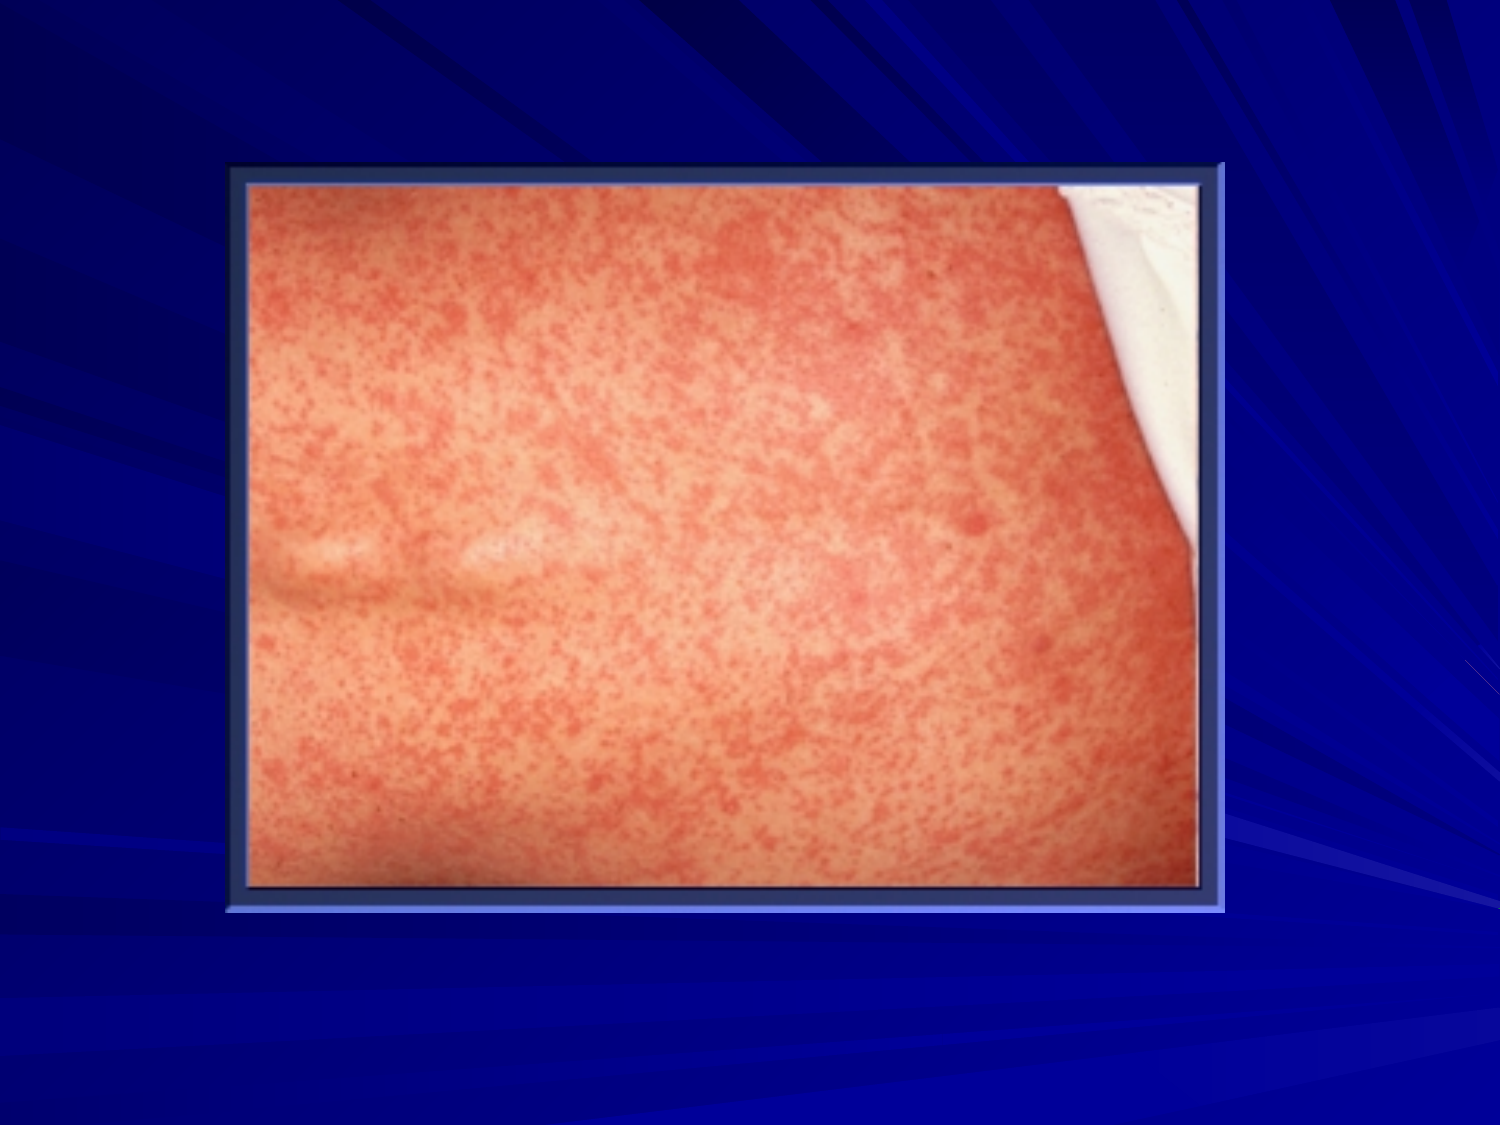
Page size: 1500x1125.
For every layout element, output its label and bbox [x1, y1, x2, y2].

picture [225, 162, 1225, 913]
